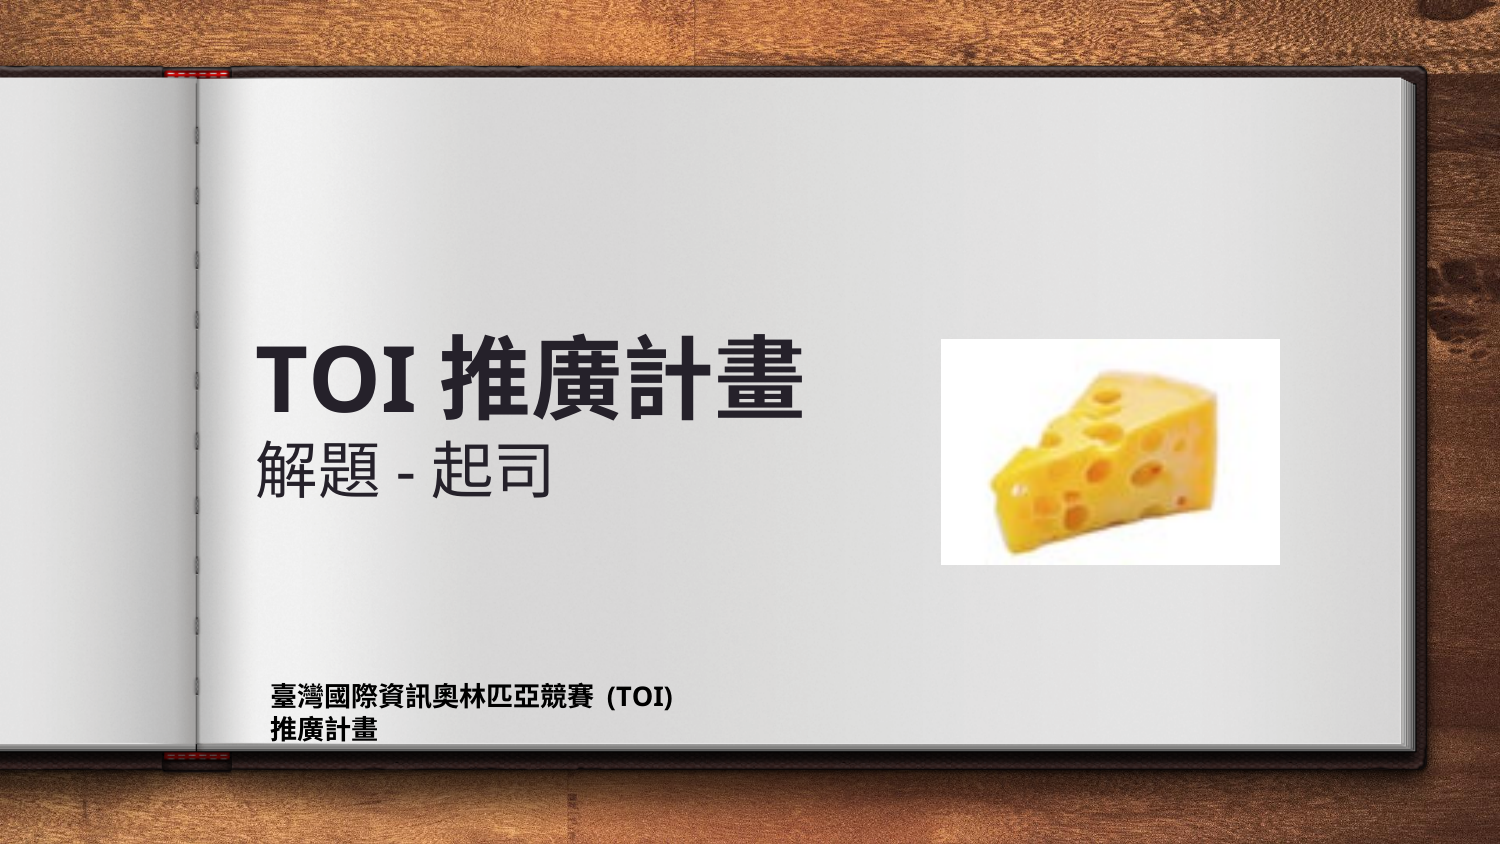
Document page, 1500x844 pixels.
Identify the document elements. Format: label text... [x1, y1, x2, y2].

picture [941, 339, 1280, 565]
text_box TOI推廣計畫 解題-起司 [240, 262, 894, 565]
